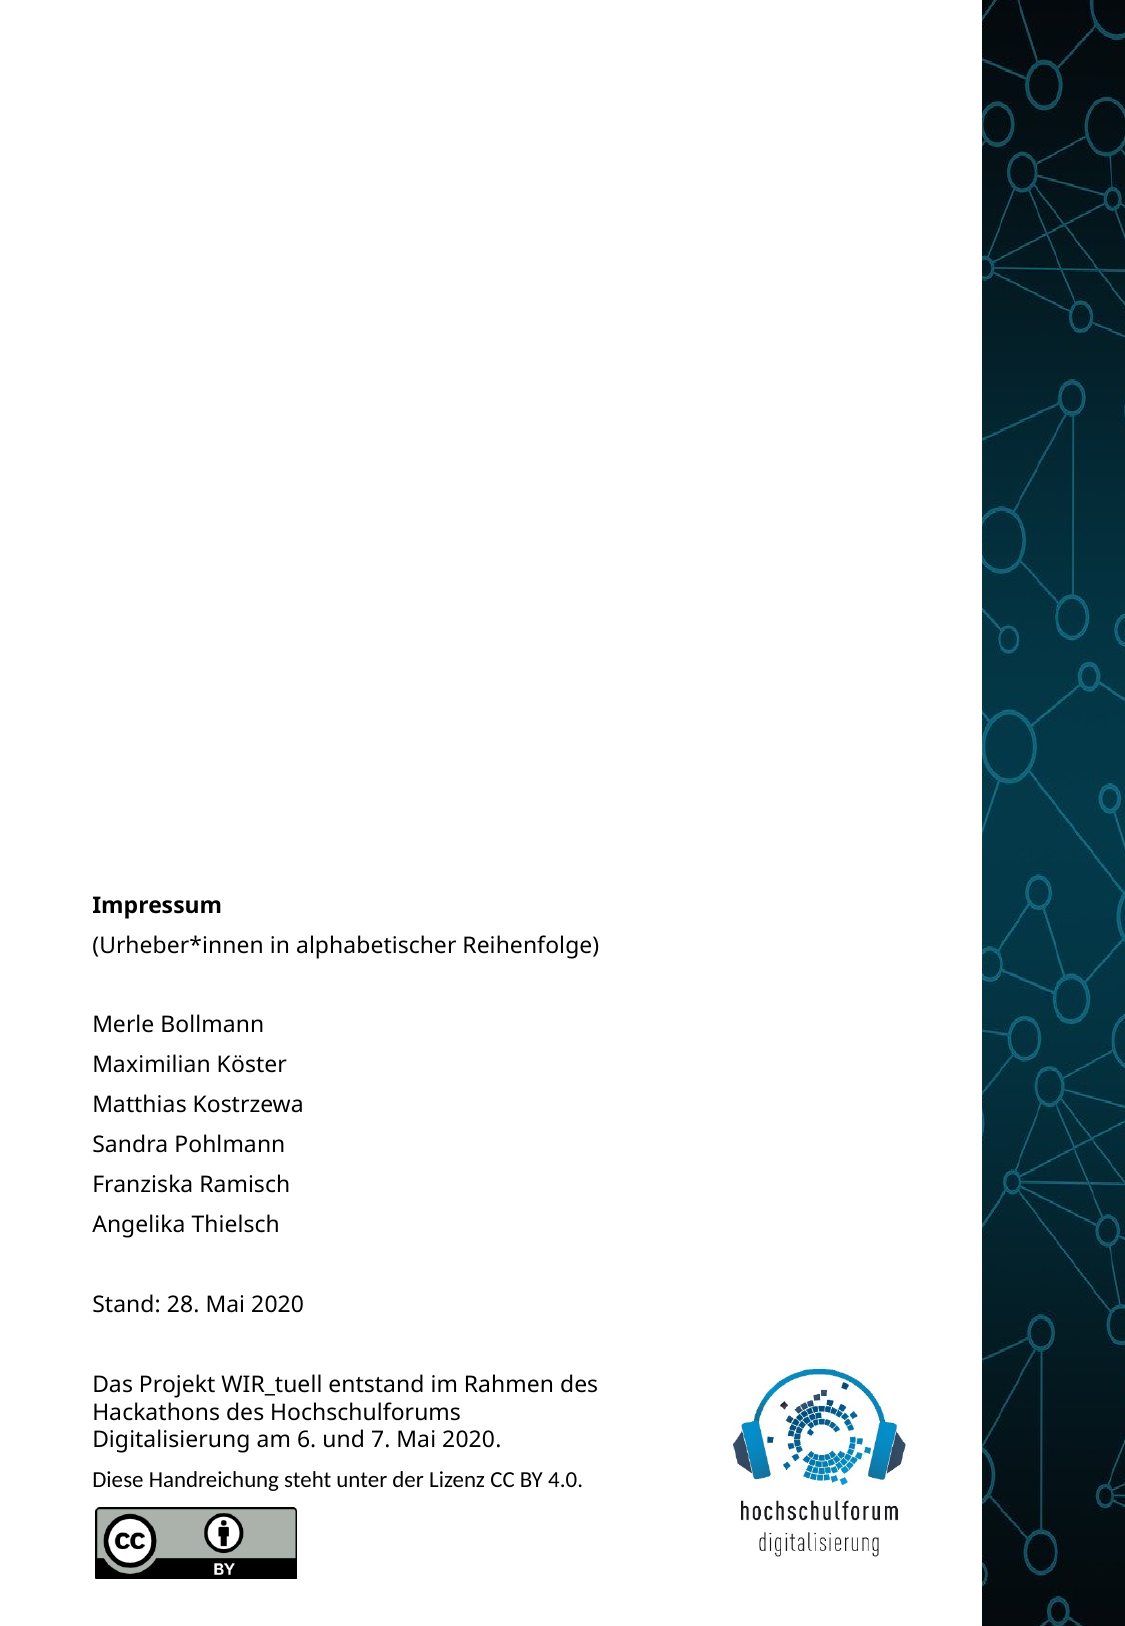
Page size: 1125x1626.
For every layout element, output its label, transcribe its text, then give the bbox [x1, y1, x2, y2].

text_box Impressum (Urheber*innen in alphabetischer Reihenfolge) Merle Bollmann Maximilian Köster Matthias Kostrzewa Sandra Pohlmann Franziska Ramisch Angelika Thielsch Stand: 28. Mai 2020 Das Projekt WIR_tuell entstand im Rahmen des Hackathons des Hochschulforums Digitalisierung am 6. und 7. Mai 2020. Diese Handreichung steht unter der Lizenz CC BY 4.0. [77, 883, 640, 1580]
picture [95, 1507, 297, 1579]
picture [709, 1359, 929, 1579]
